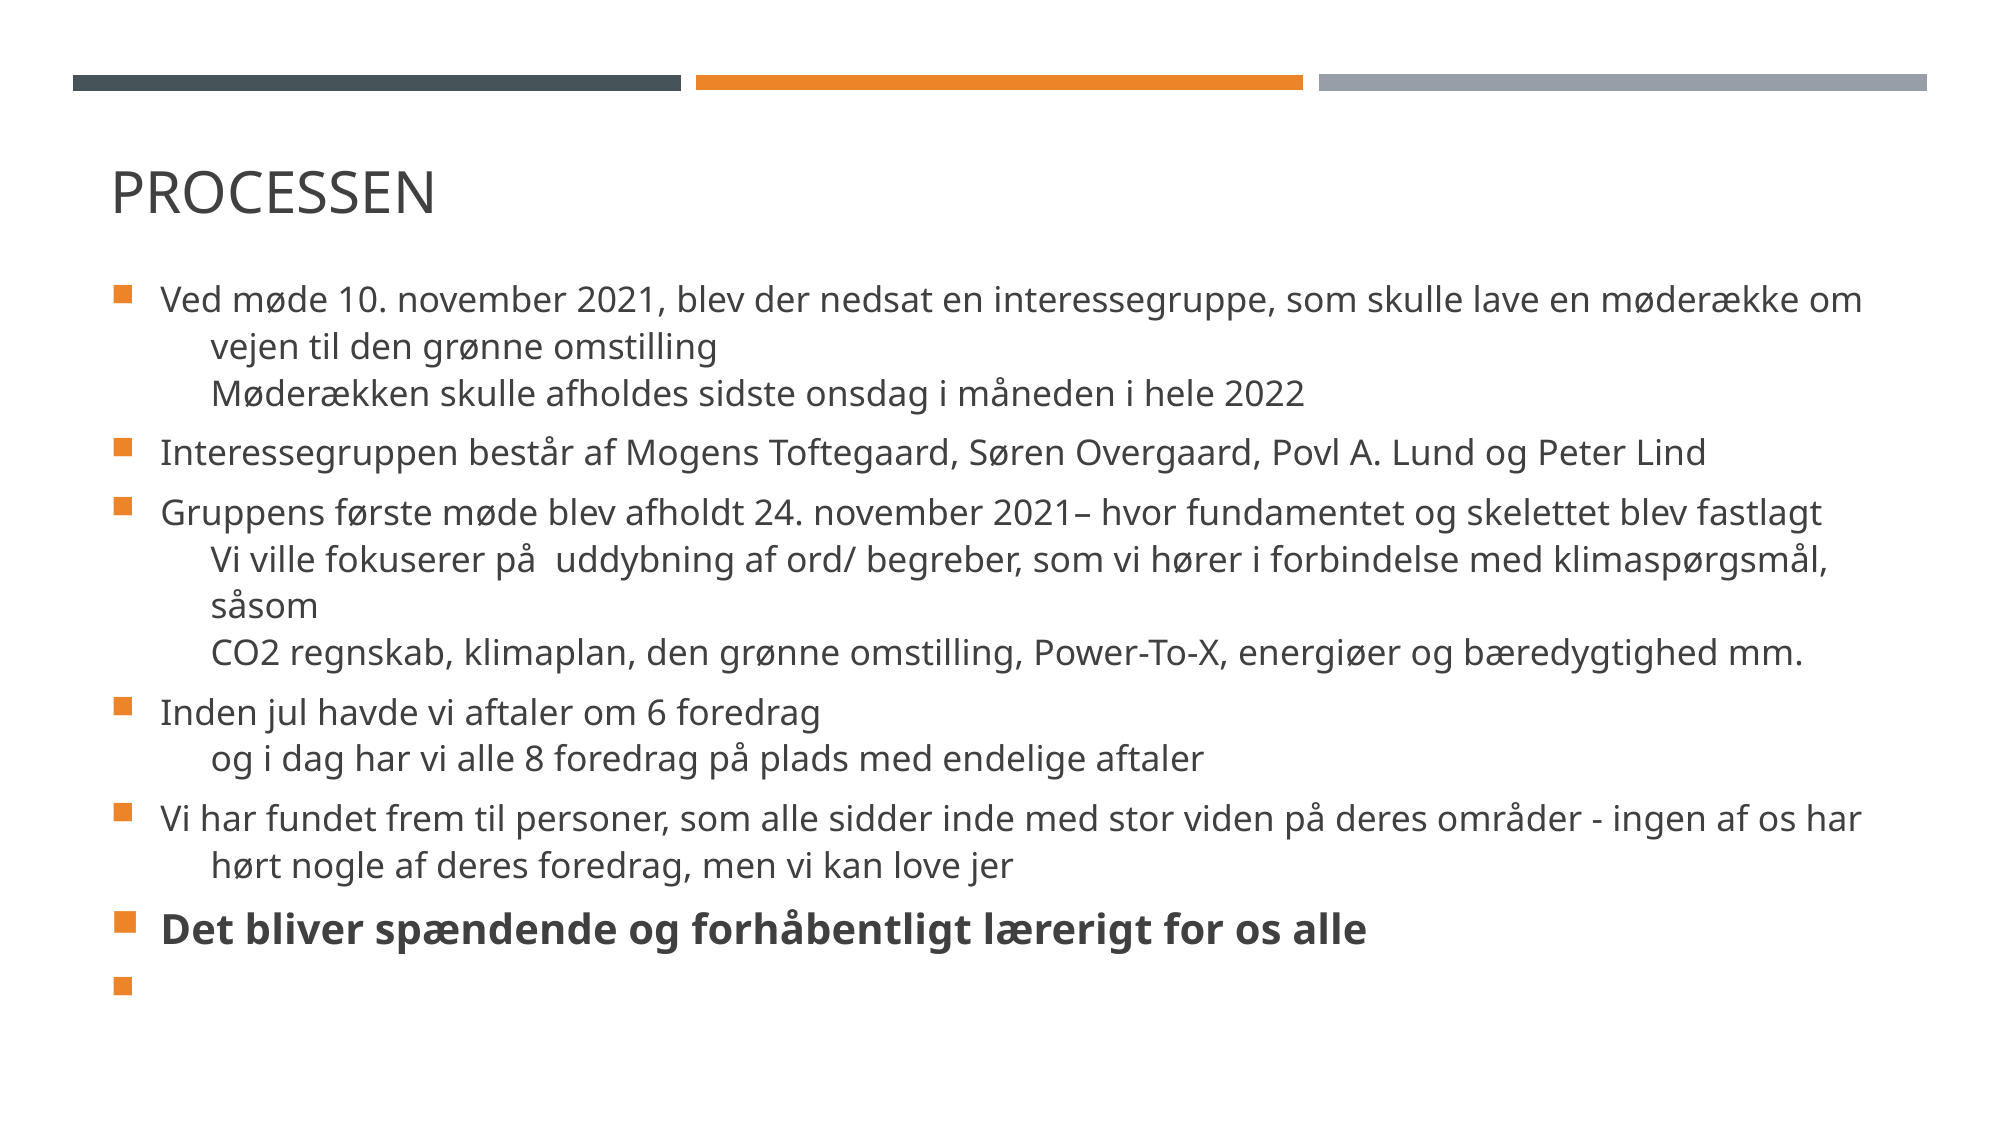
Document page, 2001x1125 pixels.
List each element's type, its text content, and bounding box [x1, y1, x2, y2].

title Processen [95, 115, 1905, 234]
list Ved møde 10. november 2021, blev der nedsat en interessegruppe, som skulle lave en møderække om vejen til den grønne omstilling Møderækken skulle afholdes sidste onsdag i måneden i hele 2022 Interessegruppen består af Mogens Toftegaard, Søren Overgaard, Povl A. Lund og Peter Lind Gruppens første møde blev afholdt 24. november 2021– hvor fundamentet og skelettet blev fastlagt Vi ville fokuserer på uddybning af ord/ begreber, som vi hører i forbindelse med klimaspørgsmål, såsom CO2 regnskab, klimaplan, den grønne omstilling, Power-To-X, energiøer og bæredygtighed mm. Inden jul havde vi aftaler om 6 foredrag og i dag har vi alle 8 foredrag på plads med endelige aftaler Vi har fundet frem til personer, som alle sidder inde med stor viden på deres områder - ingen af os har hørt nogle af deres foredrag, men vi kan love jer Det bliver spændende og forhåbentligt lærerigt for os alle [95, 265, 1905, 981]
